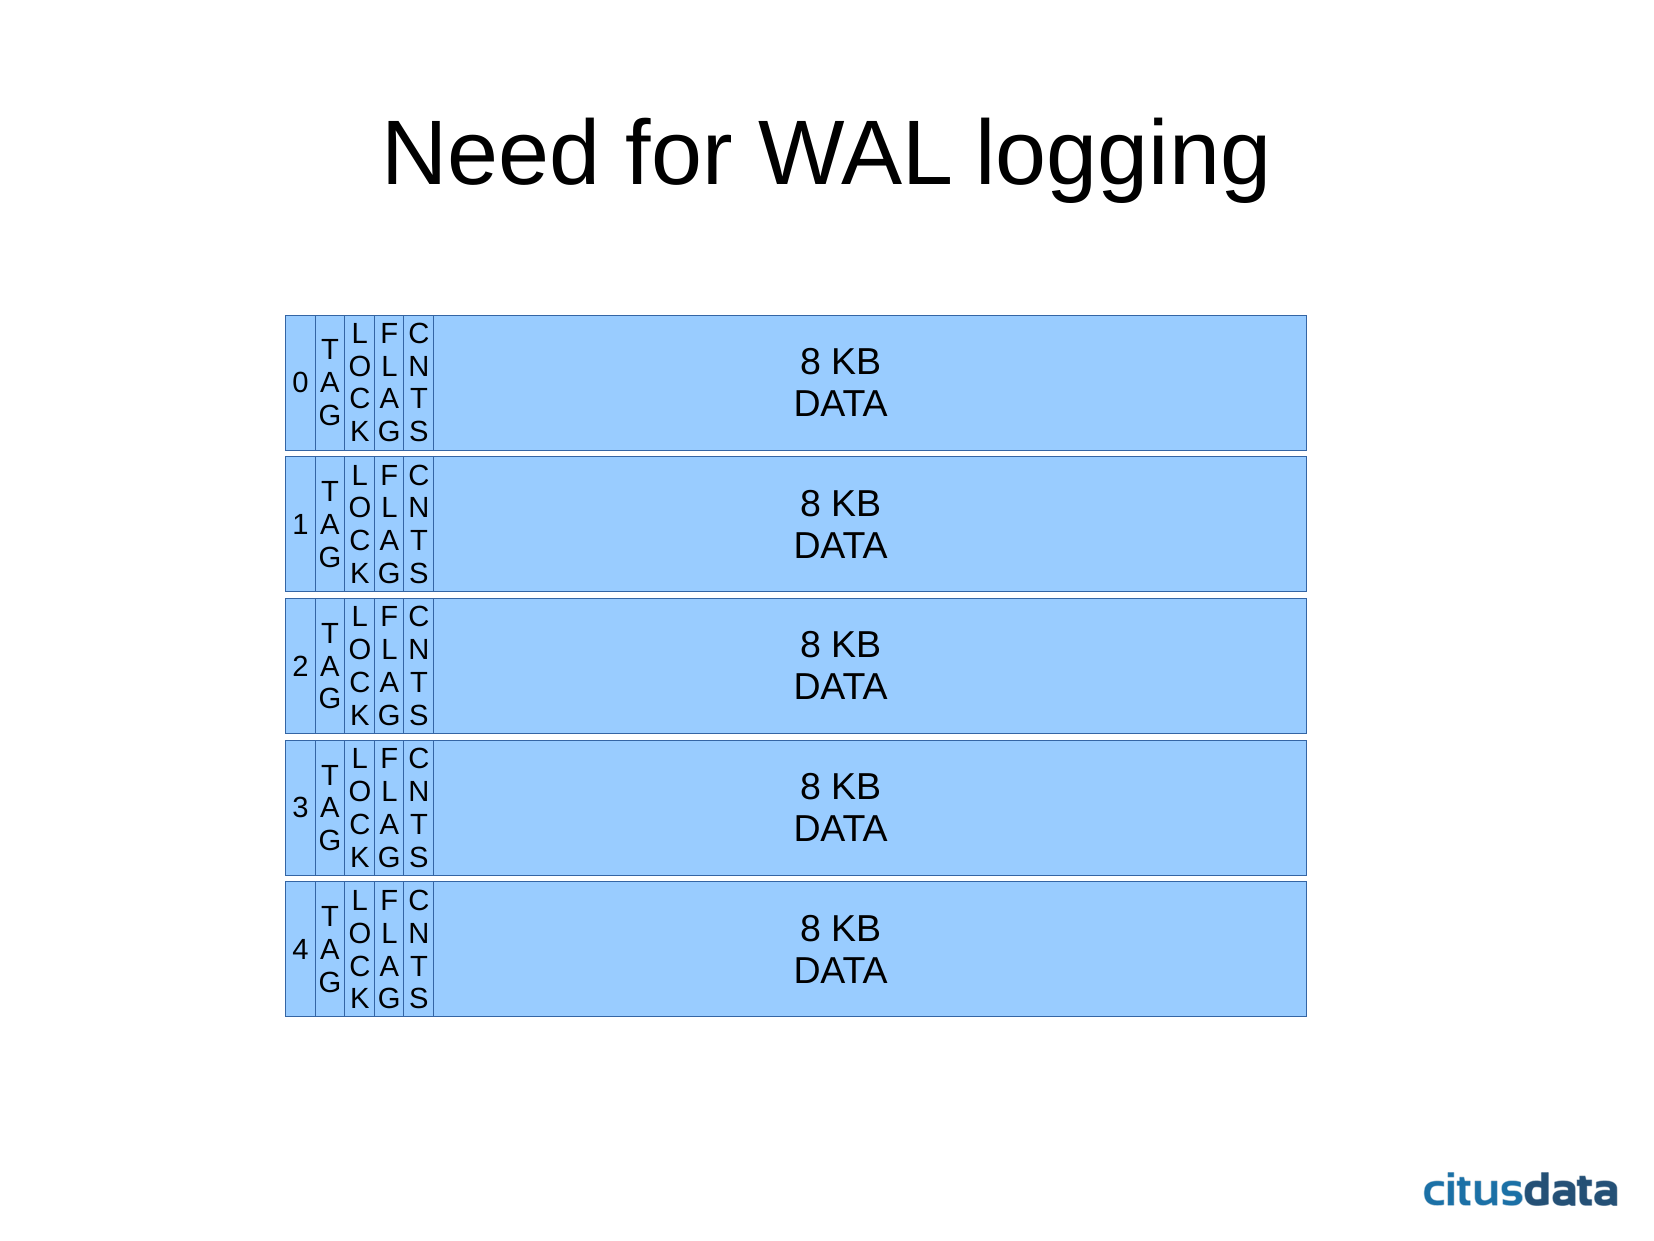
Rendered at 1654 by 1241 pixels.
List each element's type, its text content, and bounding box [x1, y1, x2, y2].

text_box T A G [316, 881, 344, 1017]
text_box C N T S [403, 740, 434, 876]
text_box C N T S [403, 598, 434, 734]
text_box F L A G [374, 315, 403, 451]
title Need for WAL logging [82, 49, 1571, 257]
text_box 8 KB DATA [434, 740, 1307, 876]
text_box F L A G [374, 881, 403, 1017]
text_box T A G [316, 598, 344, 734]
text_box L O C K [344, 315, 374, 451]
text_box L O C K [344, 881, 374, 1017]
picture [1420, 1167, 1622, 1209]
text_box L O C K [344, 740, 374, 876]
text_box 1 [285, 456, 316, 592]
text_box 8 KB DATA [434, 315, 1307, 451]
text_box C N T S [403, 881, 434, 1017]
text_box 8 KB DATA [434, 456, 1307, 592]
text_box L O C K [344, 598, 374, 734]
text_box 4 [285, 881, 316, 1017]
text_box 8 KB DATA [434, 881, 1307, 1017]
text_box L O C K [344, 456, 374, 592]
text_box T A G [316, 315, 344, 451]
text_box F L A G [374, 598, 403, 734]
text_box 0 [285, 315, 316, 451]
text_box T A G [316, 456, 344, 592]
text_box 8 KB DATA [434, 598, 1307, 734]
text_box F L A G [374, 740, 403, 876]
text_box 3 [285, 740, 316, 876]
text_box T A G [316, 740, 344, 876]
text_box 2 [285, 598, 316, 734]
text_box C N T S [403, 315, 434, 451]
text_box F L A G [374, 456, 403, 592]
text_box C N T S [403, 456, 434, 592]
